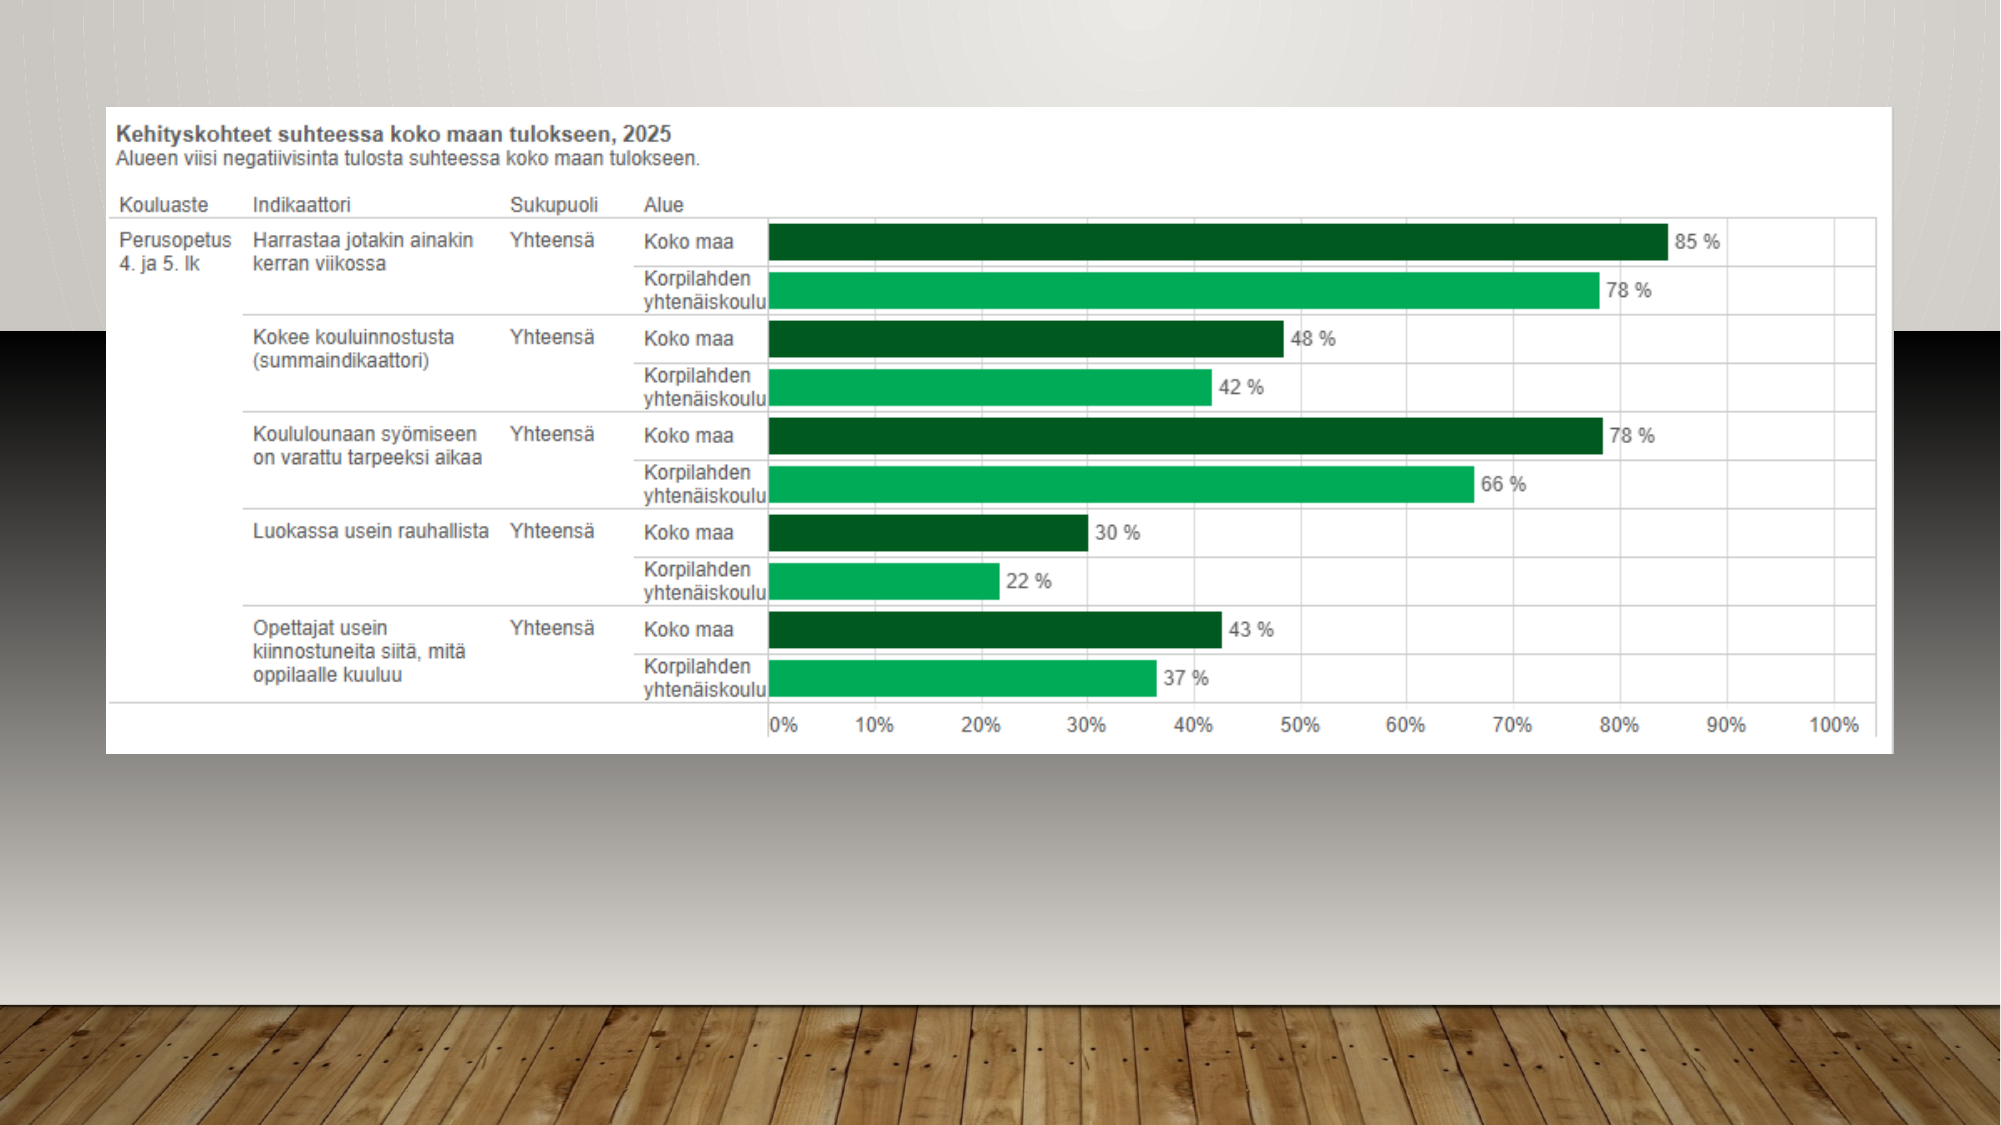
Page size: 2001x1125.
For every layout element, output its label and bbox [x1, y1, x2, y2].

picture [106, 107, 1894, 754]
